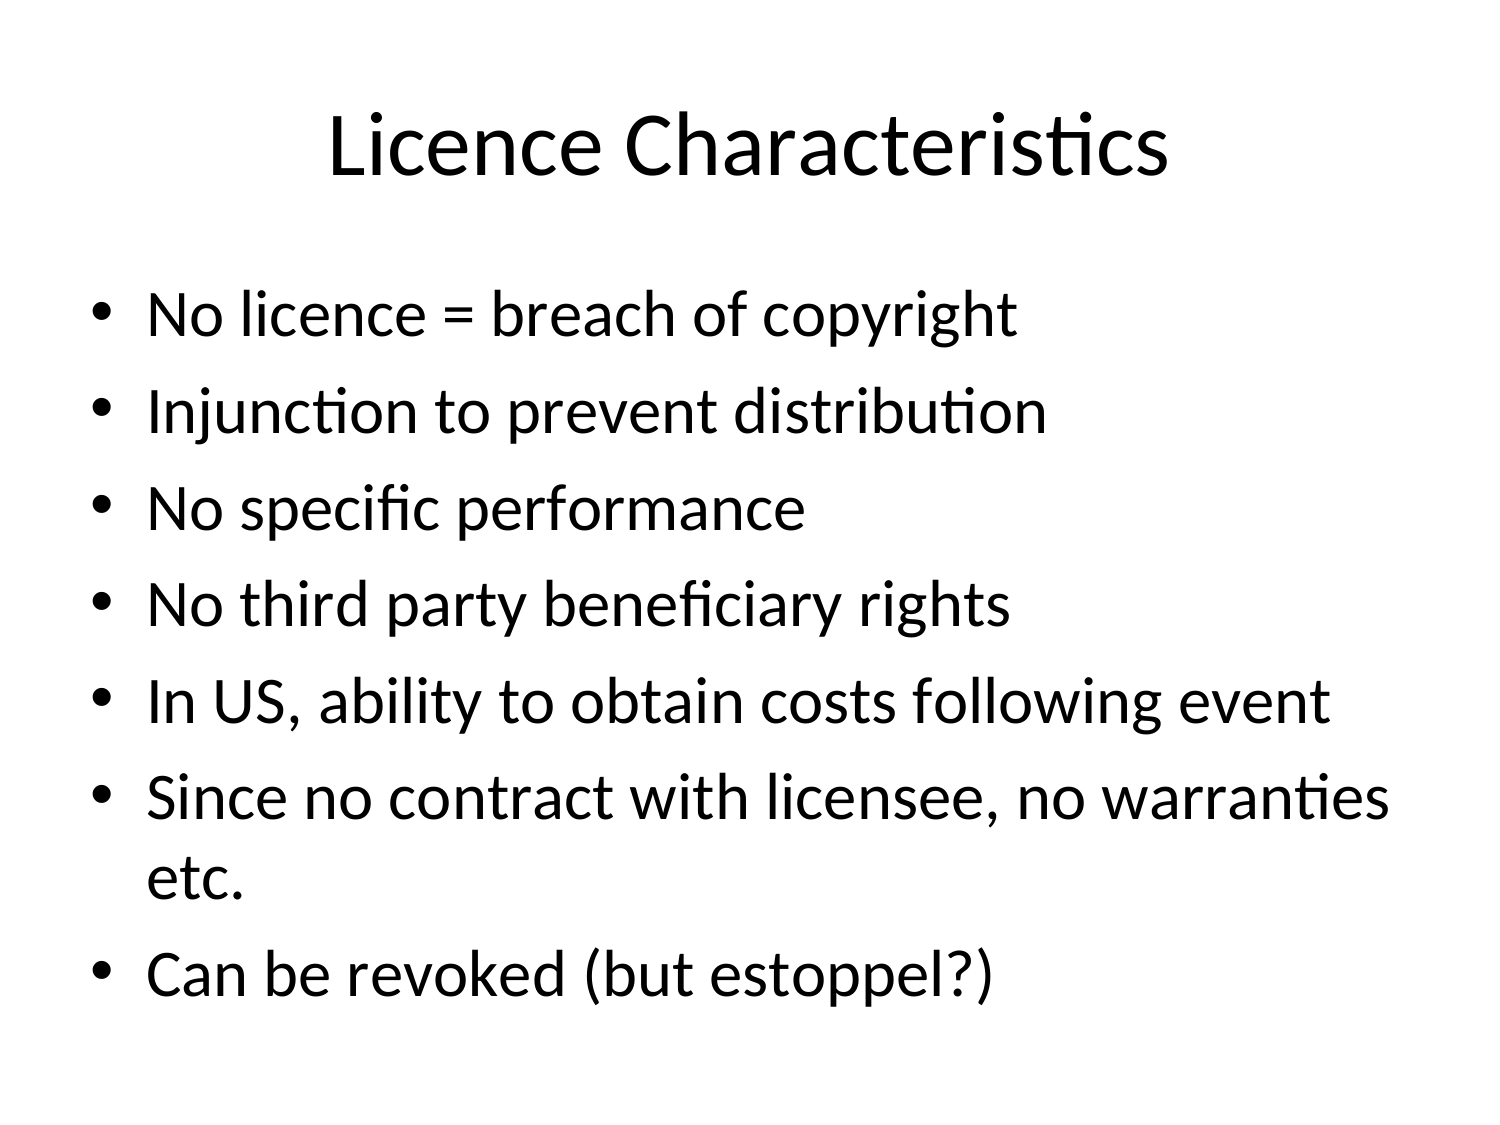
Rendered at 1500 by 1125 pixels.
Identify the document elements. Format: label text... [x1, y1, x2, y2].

title Licence Characteristics [75, 45, 1426, 233]
list No licence = breach of copyright Injunction to prevent distribution No specific performance No third party beneficiary rights In US, ability to obtain costs following event Since no contract with licensee, no warranties etc. Can be revoked (but estoppel?) [75, 262, 1426, 1018]
